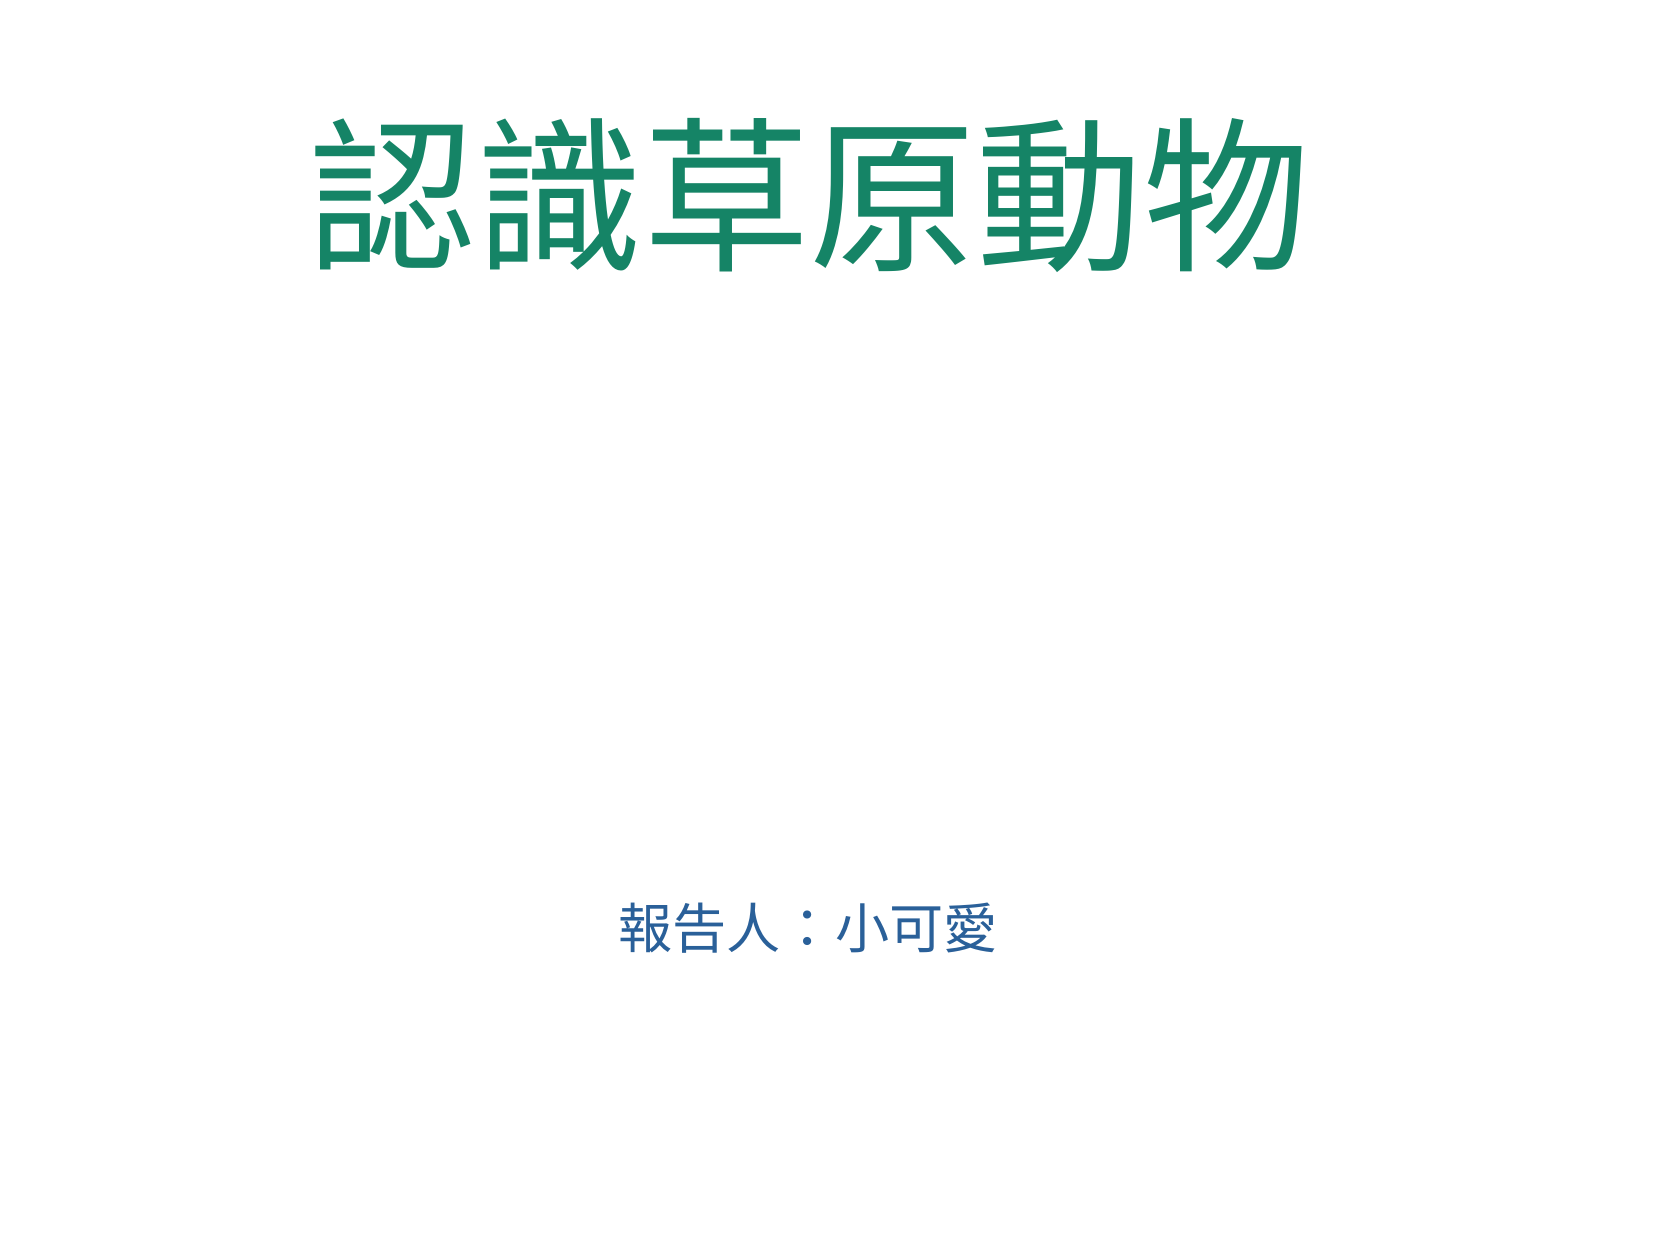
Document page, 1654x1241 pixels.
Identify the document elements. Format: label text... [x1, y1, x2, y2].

subtitle 報告人：小可愛 [80, 868, 1536, 981]
title 認識草原動物 [49, 59, 1571, 314]
